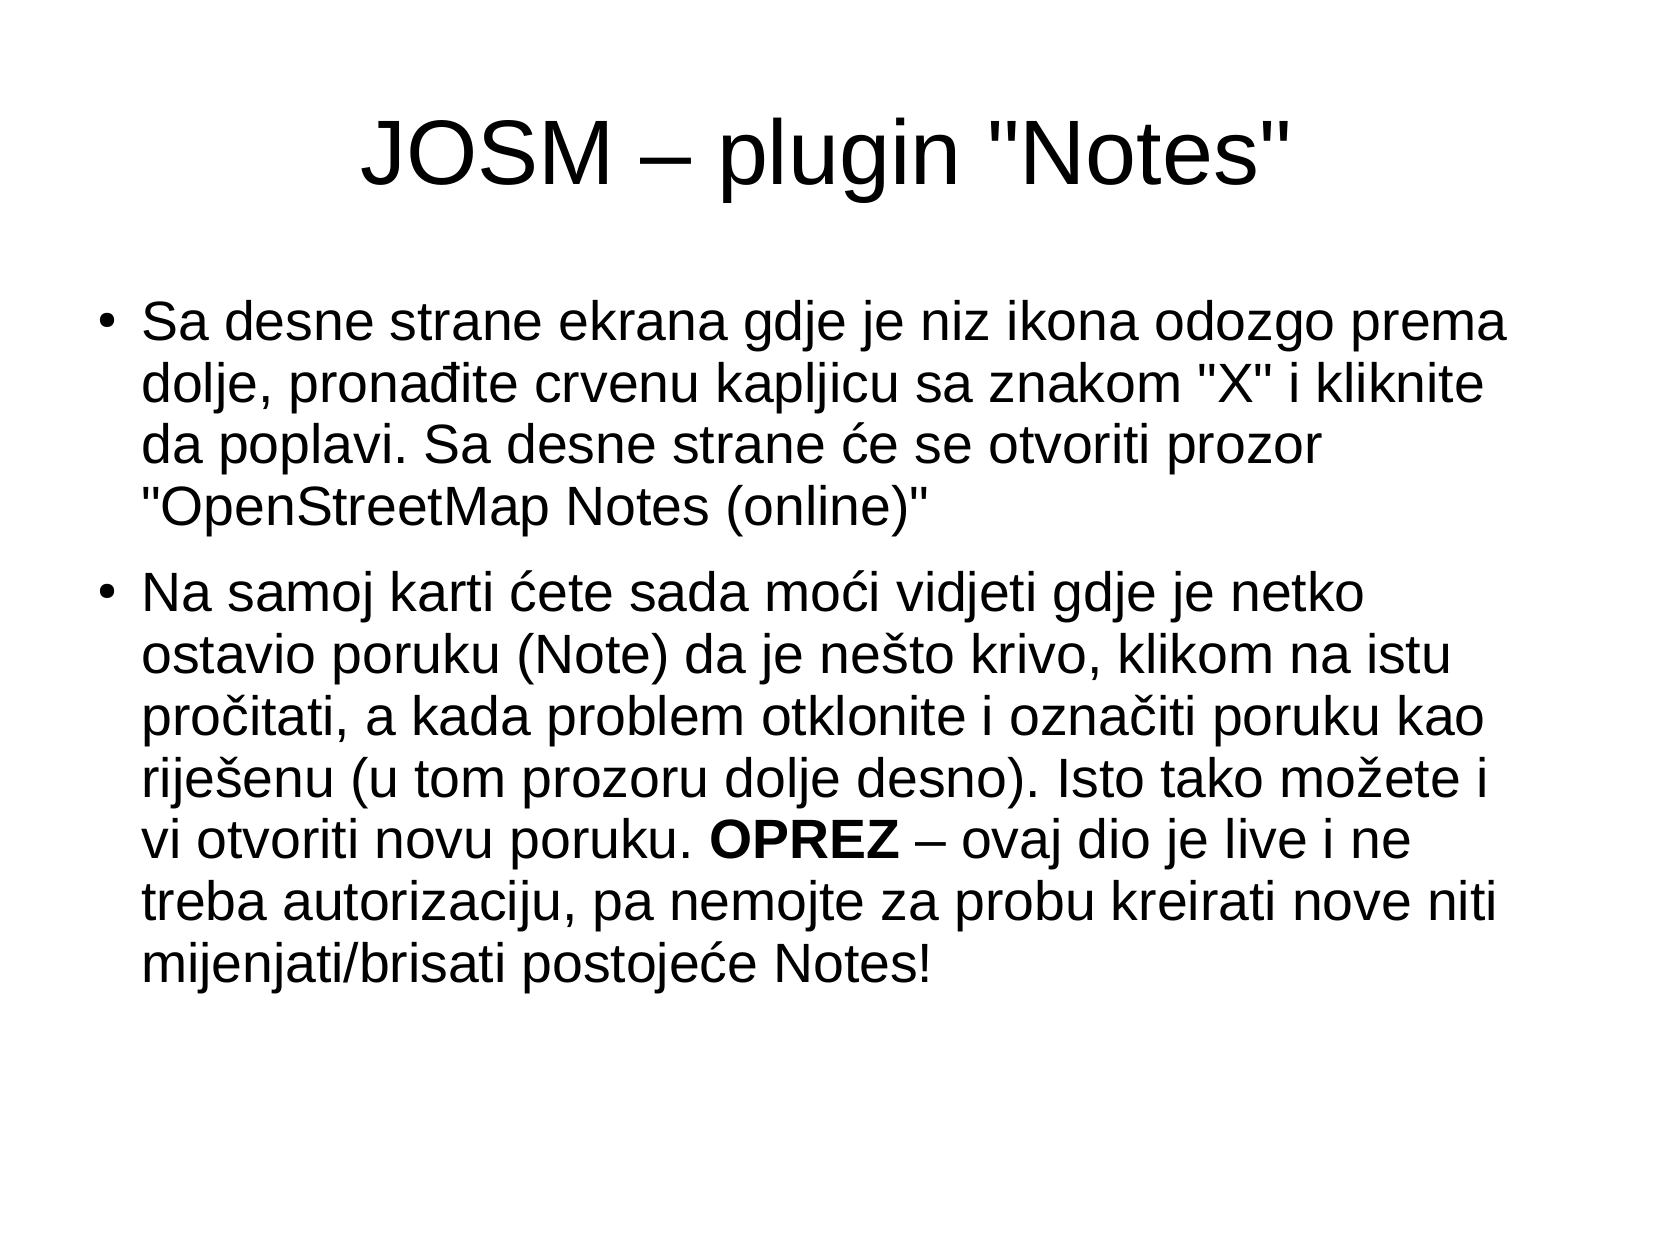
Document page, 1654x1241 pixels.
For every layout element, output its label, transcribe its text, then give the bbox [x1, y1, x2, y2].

title JOSM – plugin "Notes" [82, 49, 1571, 257]
list Sa desne strane ekrana gdje je niz ikona odozgo prema dolje, pronađite crvenu kapljicu sa znakom "X" i kliknite da poplavi. Sa desne strane će se otvoriti prozor "OpenStreetMap Notes (online)" Na samoj karti ćete sada moći vidjeti gdje je netko ostavio poruku (Note) da je nešto krivo, klikom na istu pročitati, a kada problem otklonite i označiti poruku kao riješenu (u tom prozoru dolje desno). Isto tako možete i vi otvoriti novu poruku. OPREZ – ovaj dio je live i ne treba autorizaciju, pa nemojte za probu kreirati nove niti mijenjati/brisati postojeće Notes! [82, 290, 1538, 1010]
